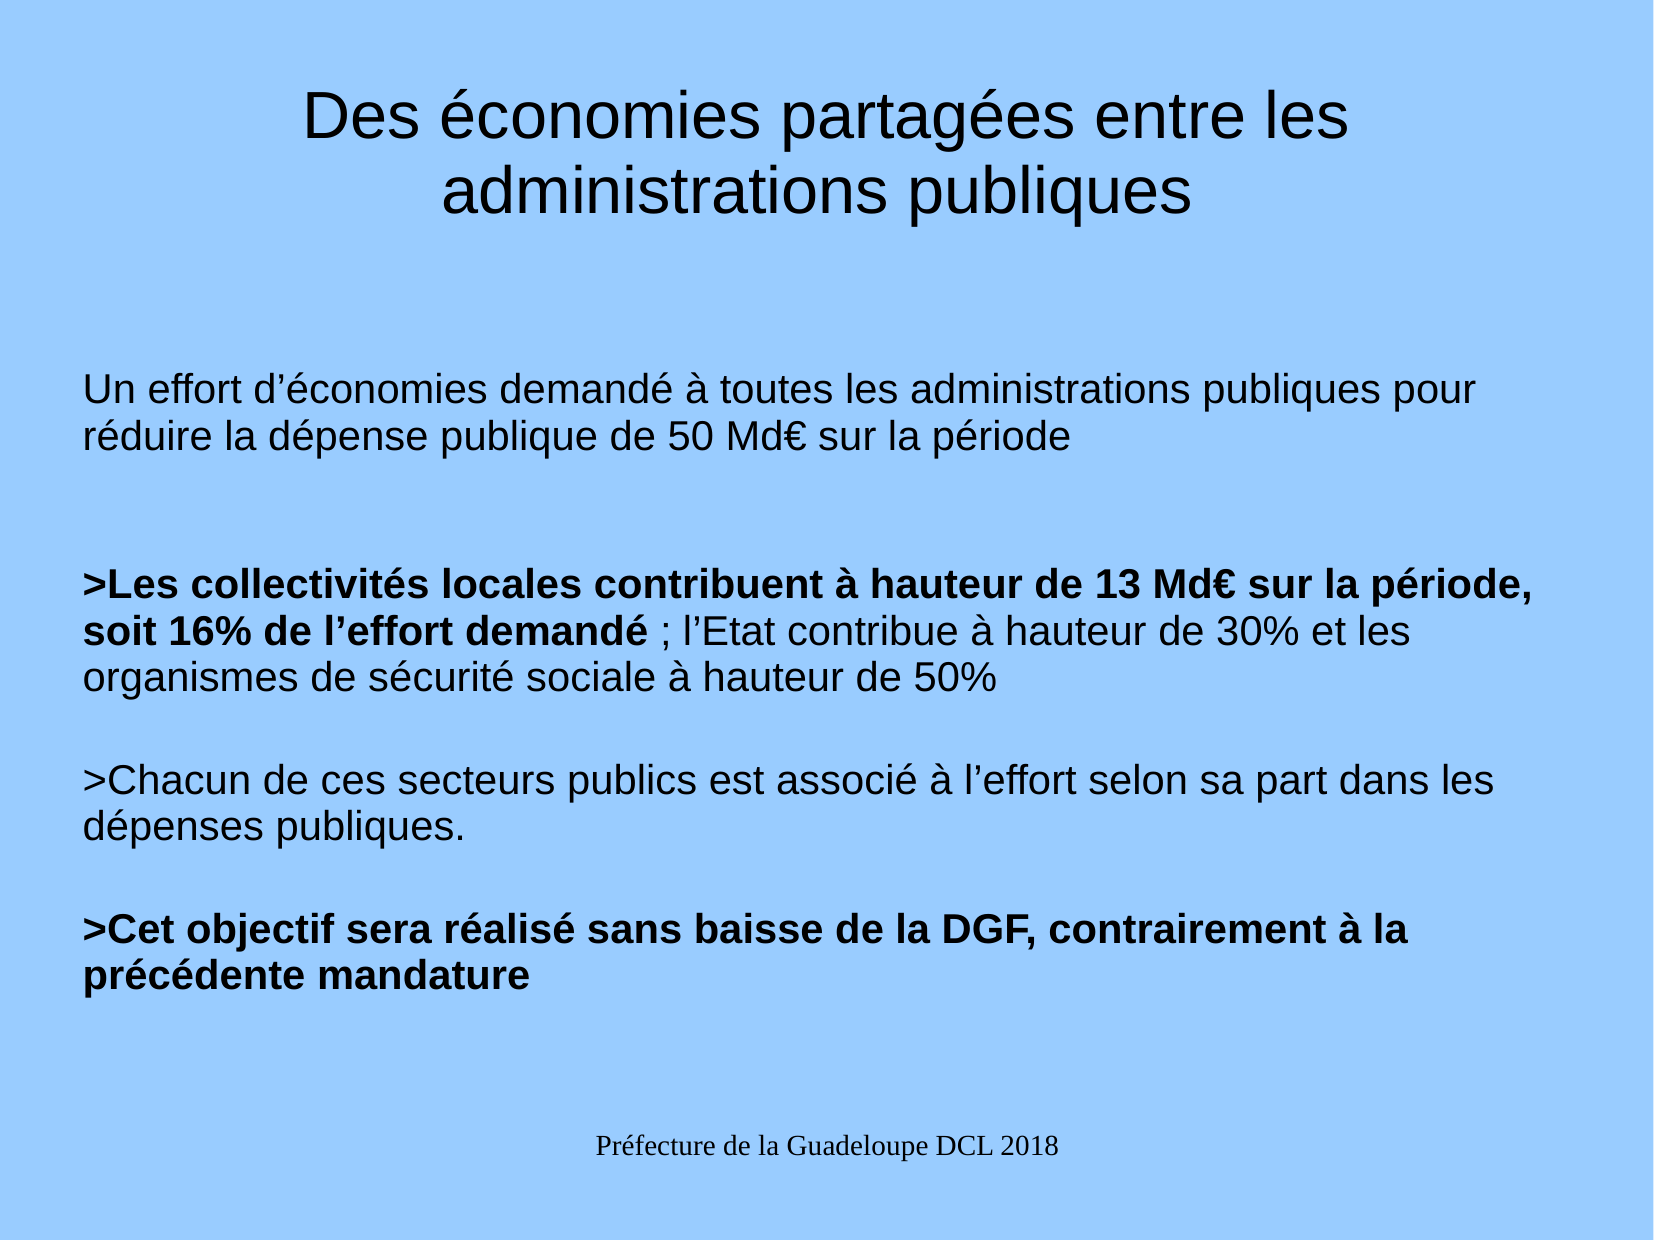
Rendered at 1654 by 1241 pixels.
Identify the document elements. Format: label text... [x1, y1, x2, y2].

title Des économies partagées entre les administrations publiques [82, 49, 1571, 257]
list Un effort d’économies demandé à toutes les administrations publiques pour réduire la dépense publique de 50 Md€ sur la période >Les collectivités locales contribuent à hauteur de 13 Md€ sur la période, soit 16% de l’effort demandé ; l’Etat contribue à hauteur de 30% et les organismes de sécurité sociale à hauteur de 50% >Chacun de ces secteurs publics est associé à l’effort selon sa part dans les dépenses publiques. >Cet objectif sera réalisé sans baisse de la DGF, contrairement à la précédente mandature [82, 290, 1571, 1010]
